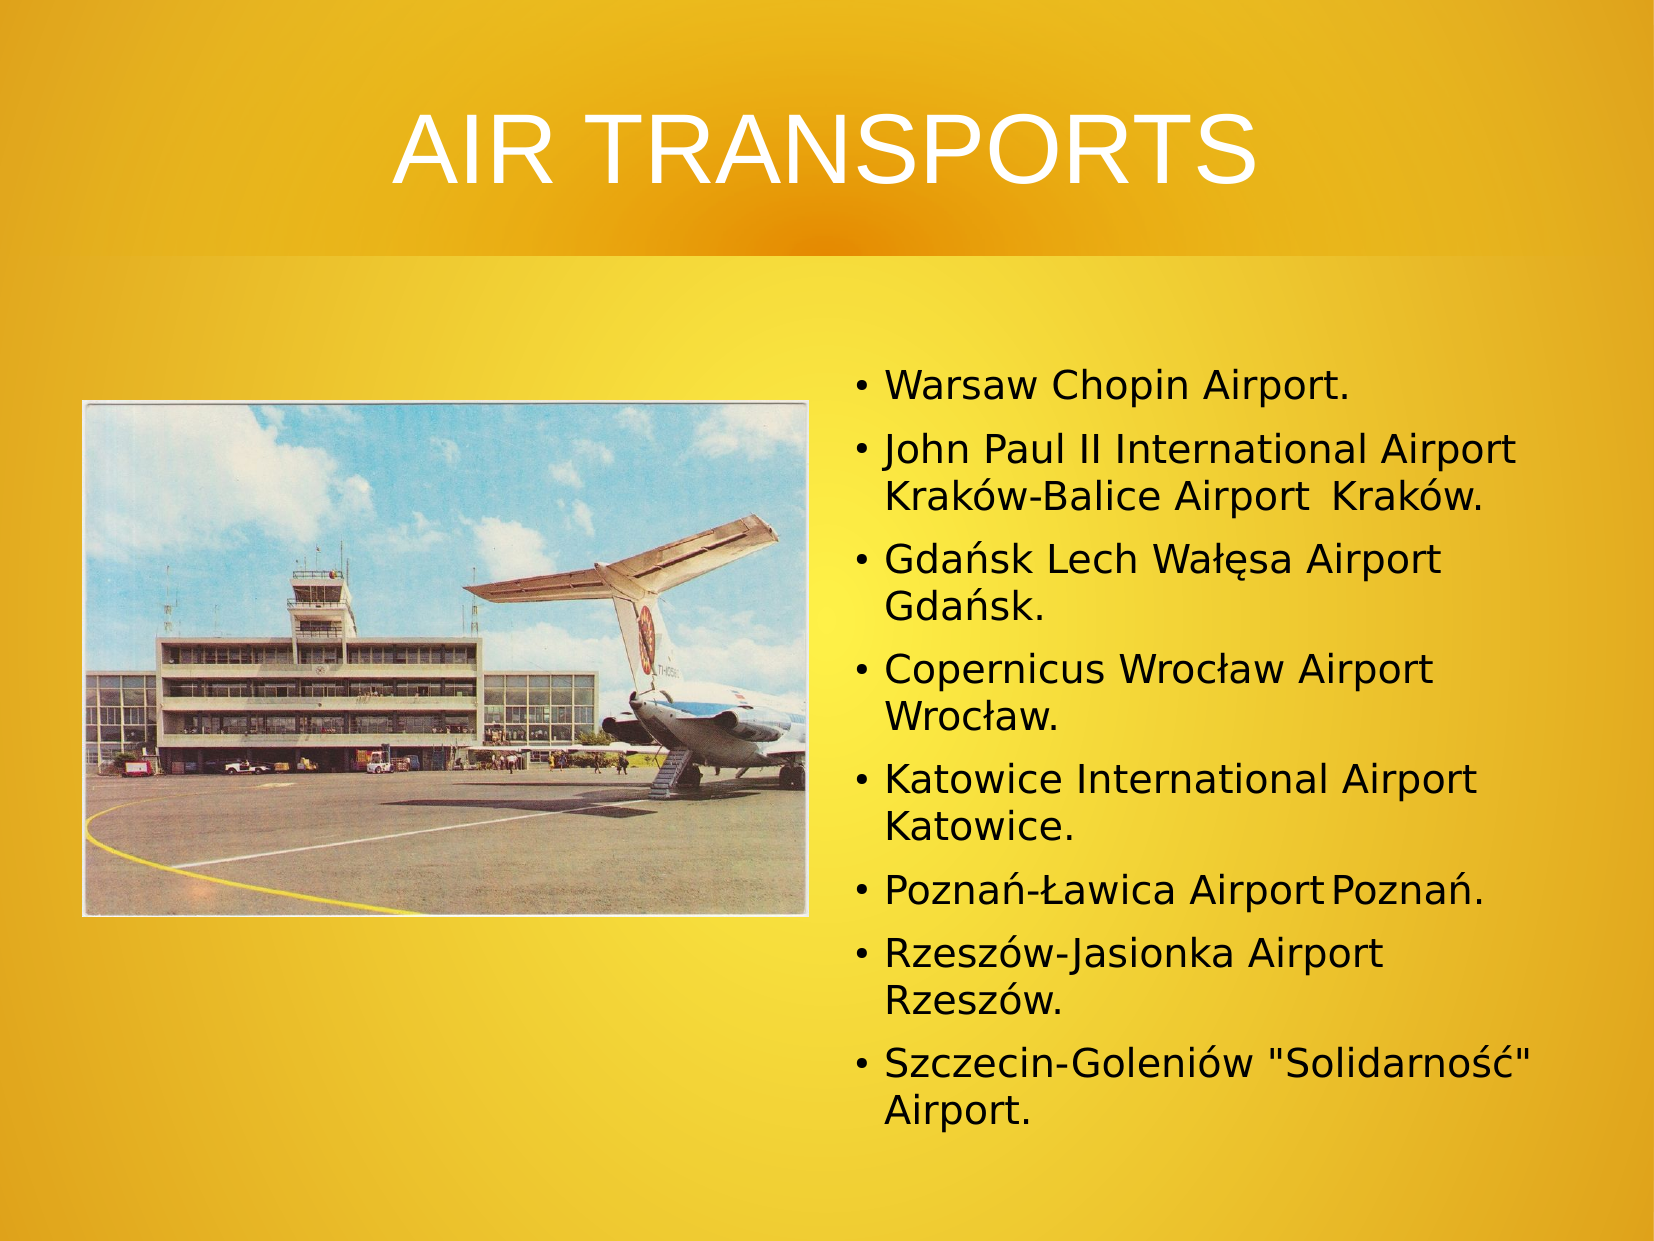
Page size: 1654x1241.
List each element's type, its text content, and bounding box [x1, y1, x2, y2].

picture [82, 400, 809, 917]
list Warsaw Chopin Airport. John Paul II International Airport Kraków-Balice Airport Kraków. Gdańsk Lech Wałęsa Airport Gdańsk. Copernicus Wrocław Airport Wrocław. Katowice International Airport Katowice. Poznań-Ławica Airport Poznań. Rzeszów-Jasionka Airport Rzeszów. Szczecin-Goleniów "Solidarność" Airport. [845, 299, 1572, 1134]
title AIR TRANSPORTS [82, 47, 1571, 252]
